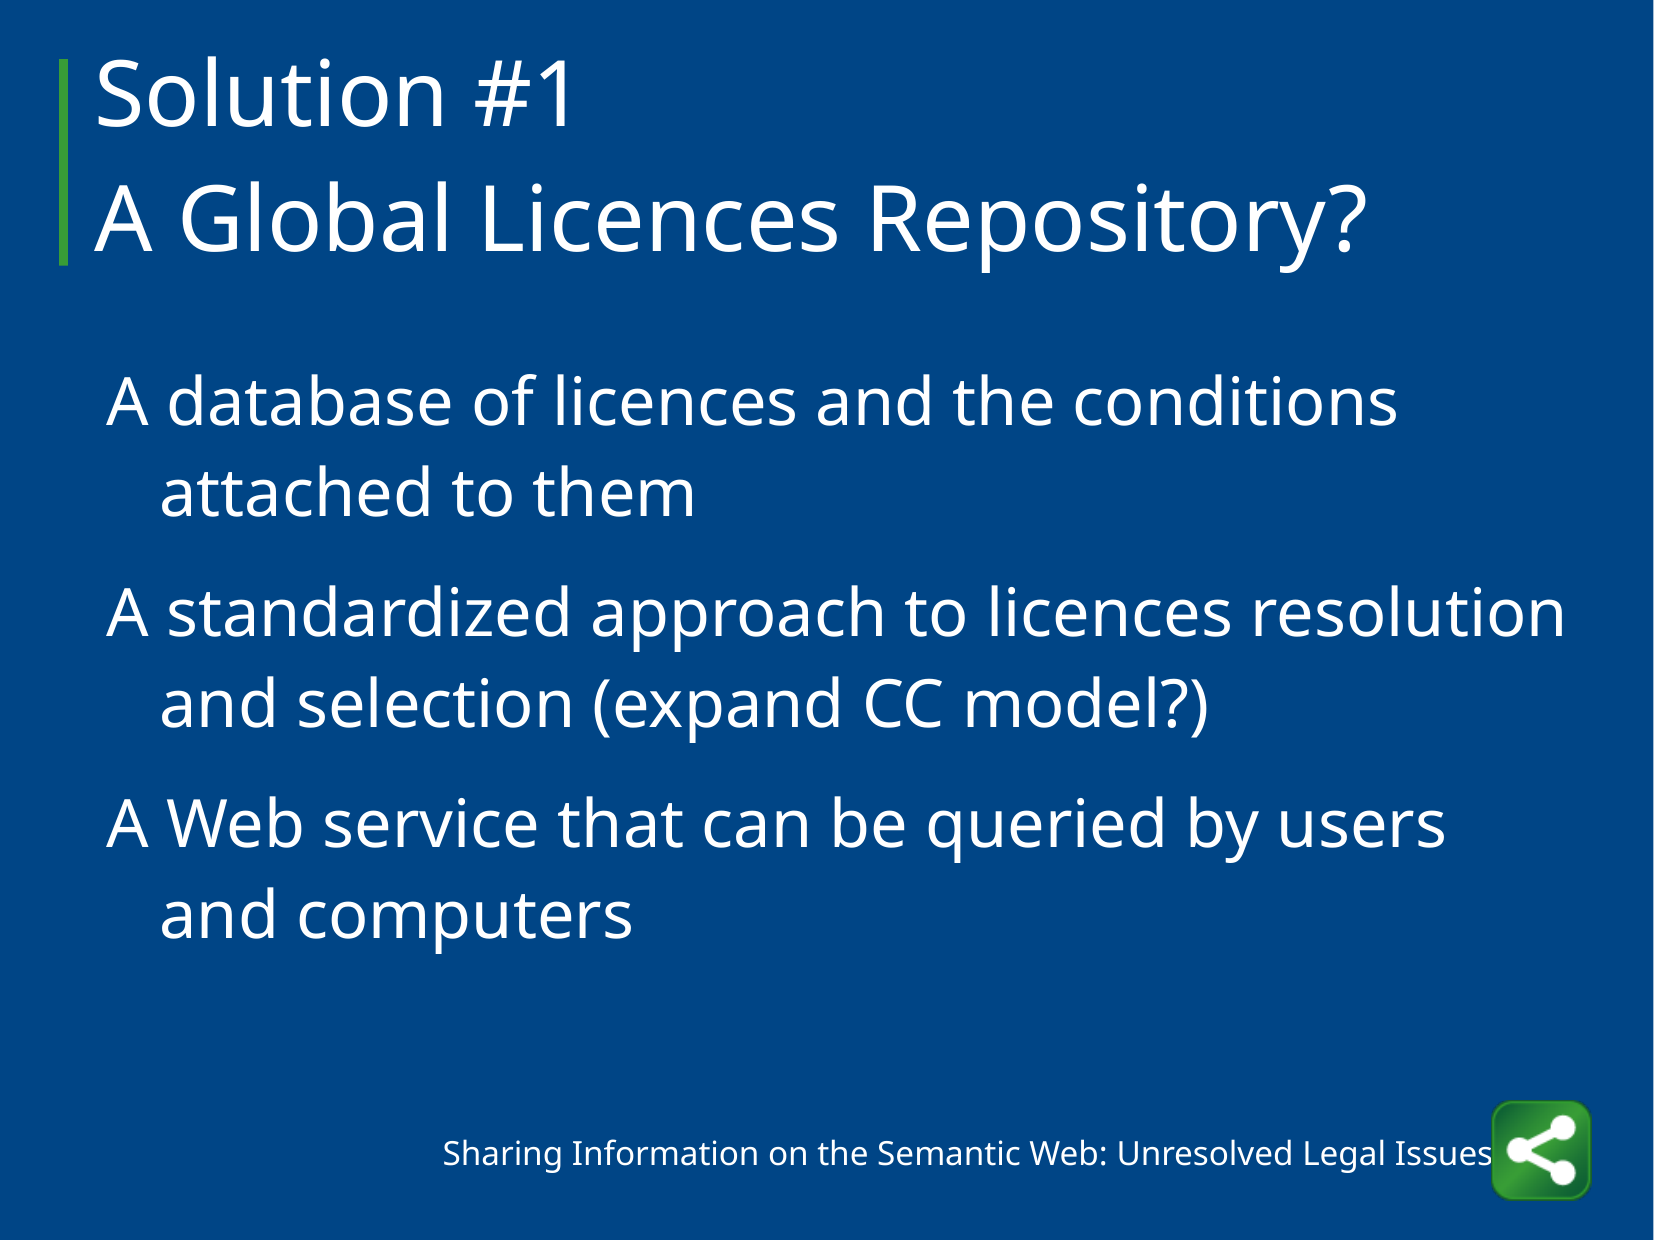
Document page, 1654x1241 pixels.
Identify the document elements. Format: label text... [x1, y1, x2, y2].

title Solution #1 A Global Licences Repository? [94, 41, 1577, 265]
list A database of licences and the conditions attached to them A standardized approach to licences resolution and selection (expand CC model?) A Web service that can be queried by users and computers [88, 354, 1577, 1078]
picture [1491, 1100, 1592, 1201]
